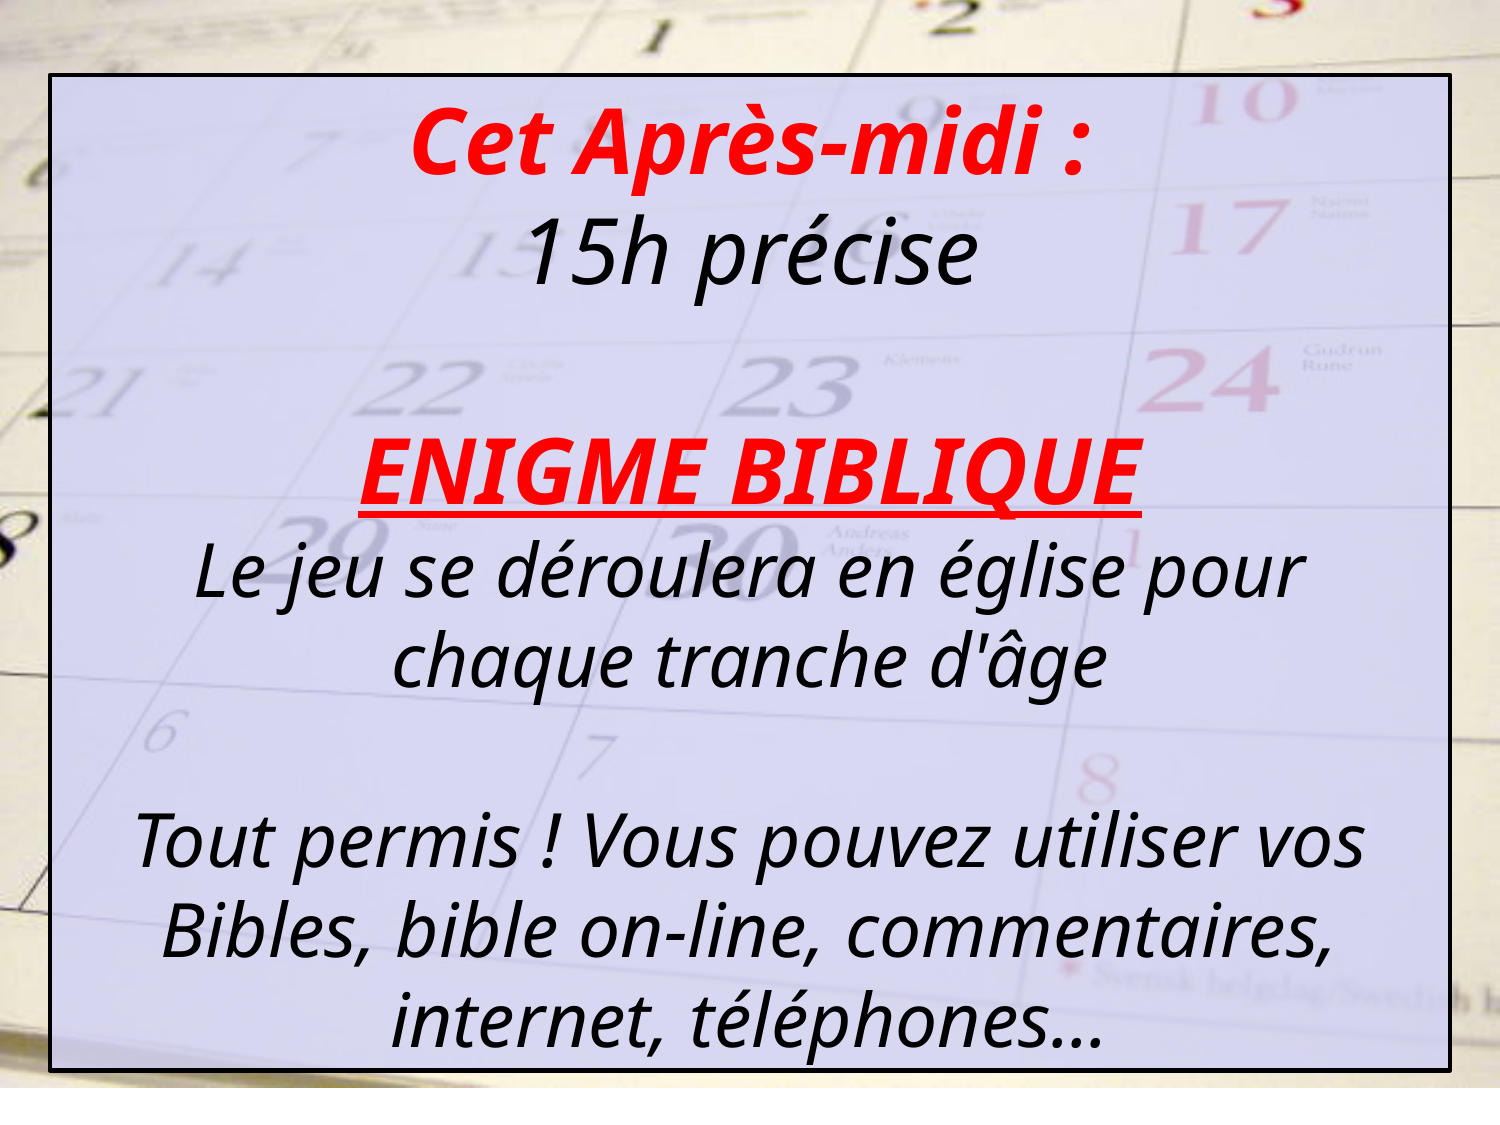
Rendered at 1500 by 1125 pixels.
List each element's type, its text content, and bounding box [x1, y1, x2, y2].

text_box Cet Après-midi : 15h précise ENIGME BIBLIQUE Le jeu se déroulera en église pour chaque tranche d'âge Tout permis ! Vous pouvez utiliser vos Bibles, bible on-line, commentaires, internet, téléphones... [50, 74, 1450, 1071]
picture [0, 0, 1500, 1088]
